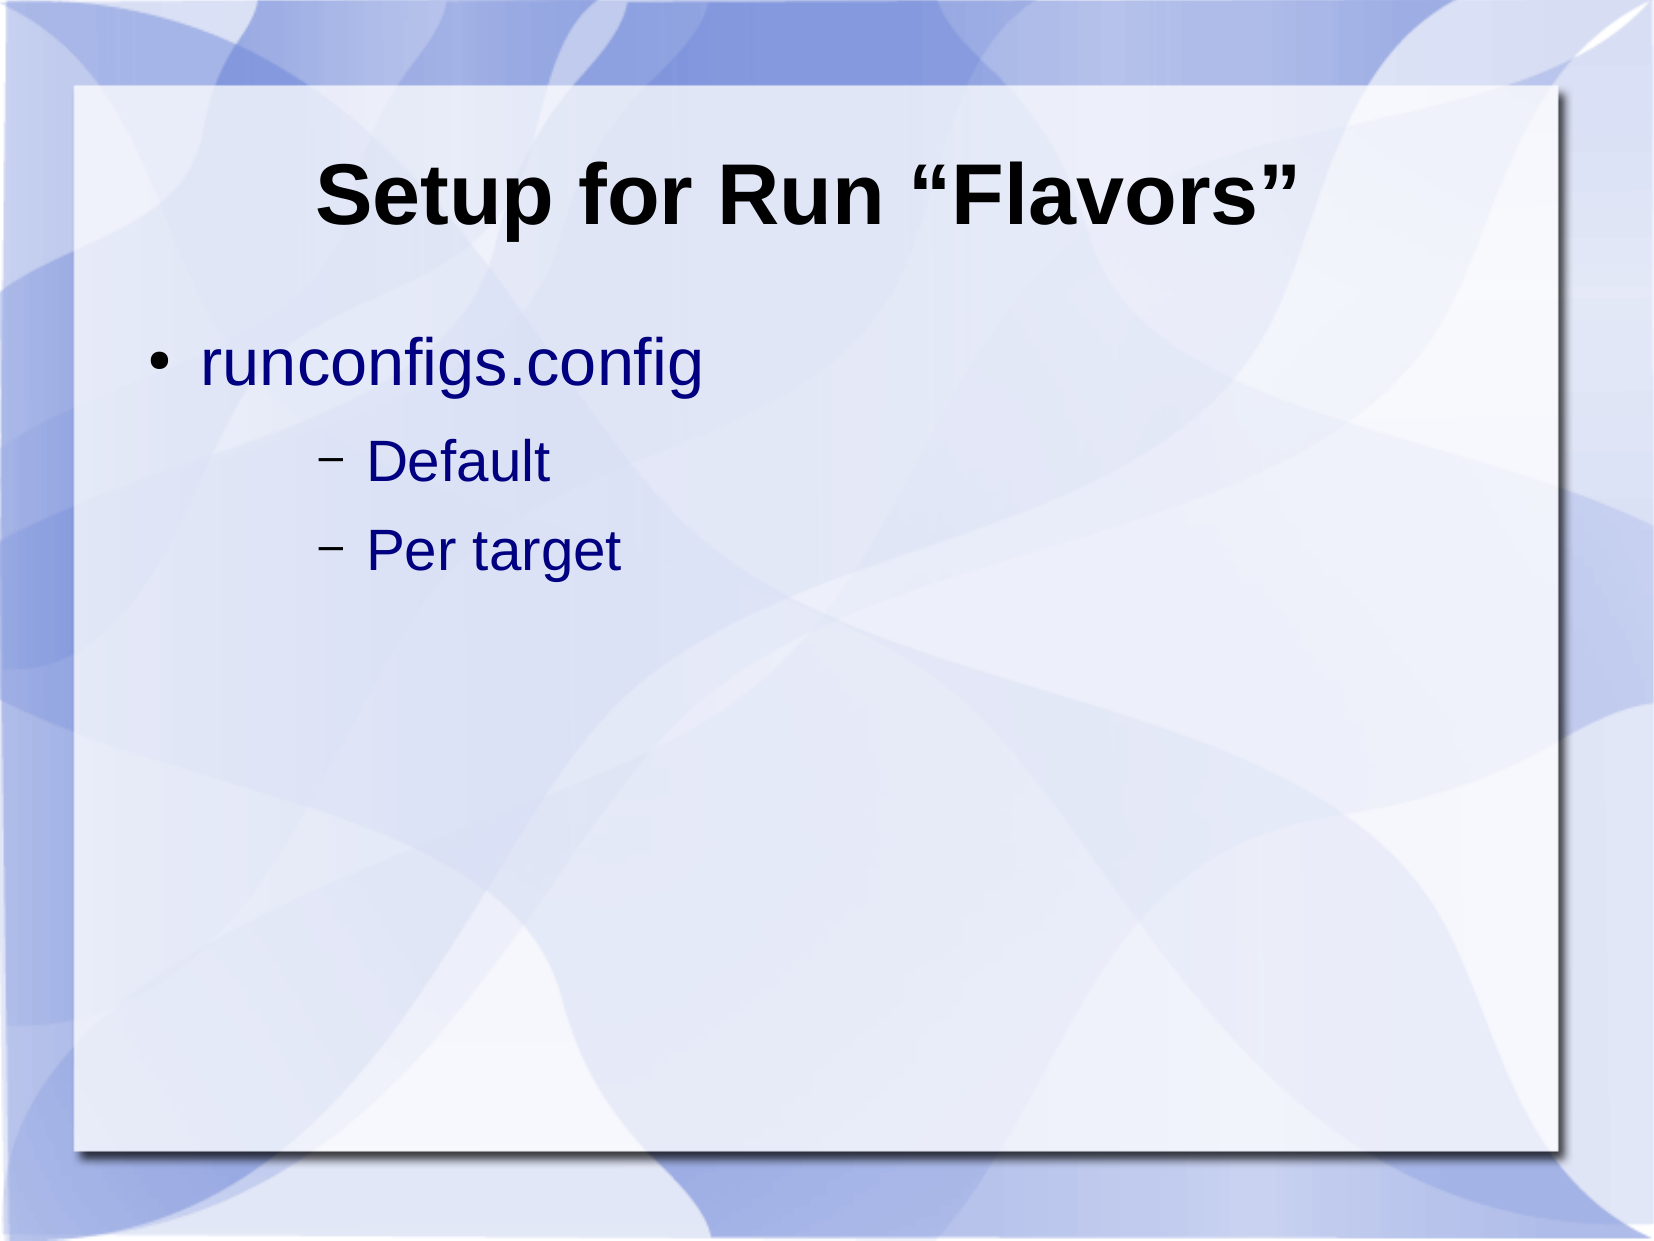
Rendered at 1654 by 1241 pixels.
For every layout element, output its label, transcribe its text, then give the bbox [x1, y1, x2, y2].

picture [0, 0, 1654, 1241]
title Setup for Run “Flavors” [82, 90, 1536, 298]
list runconfigs.config Default Per target [129, 324, 1489, 1045]
